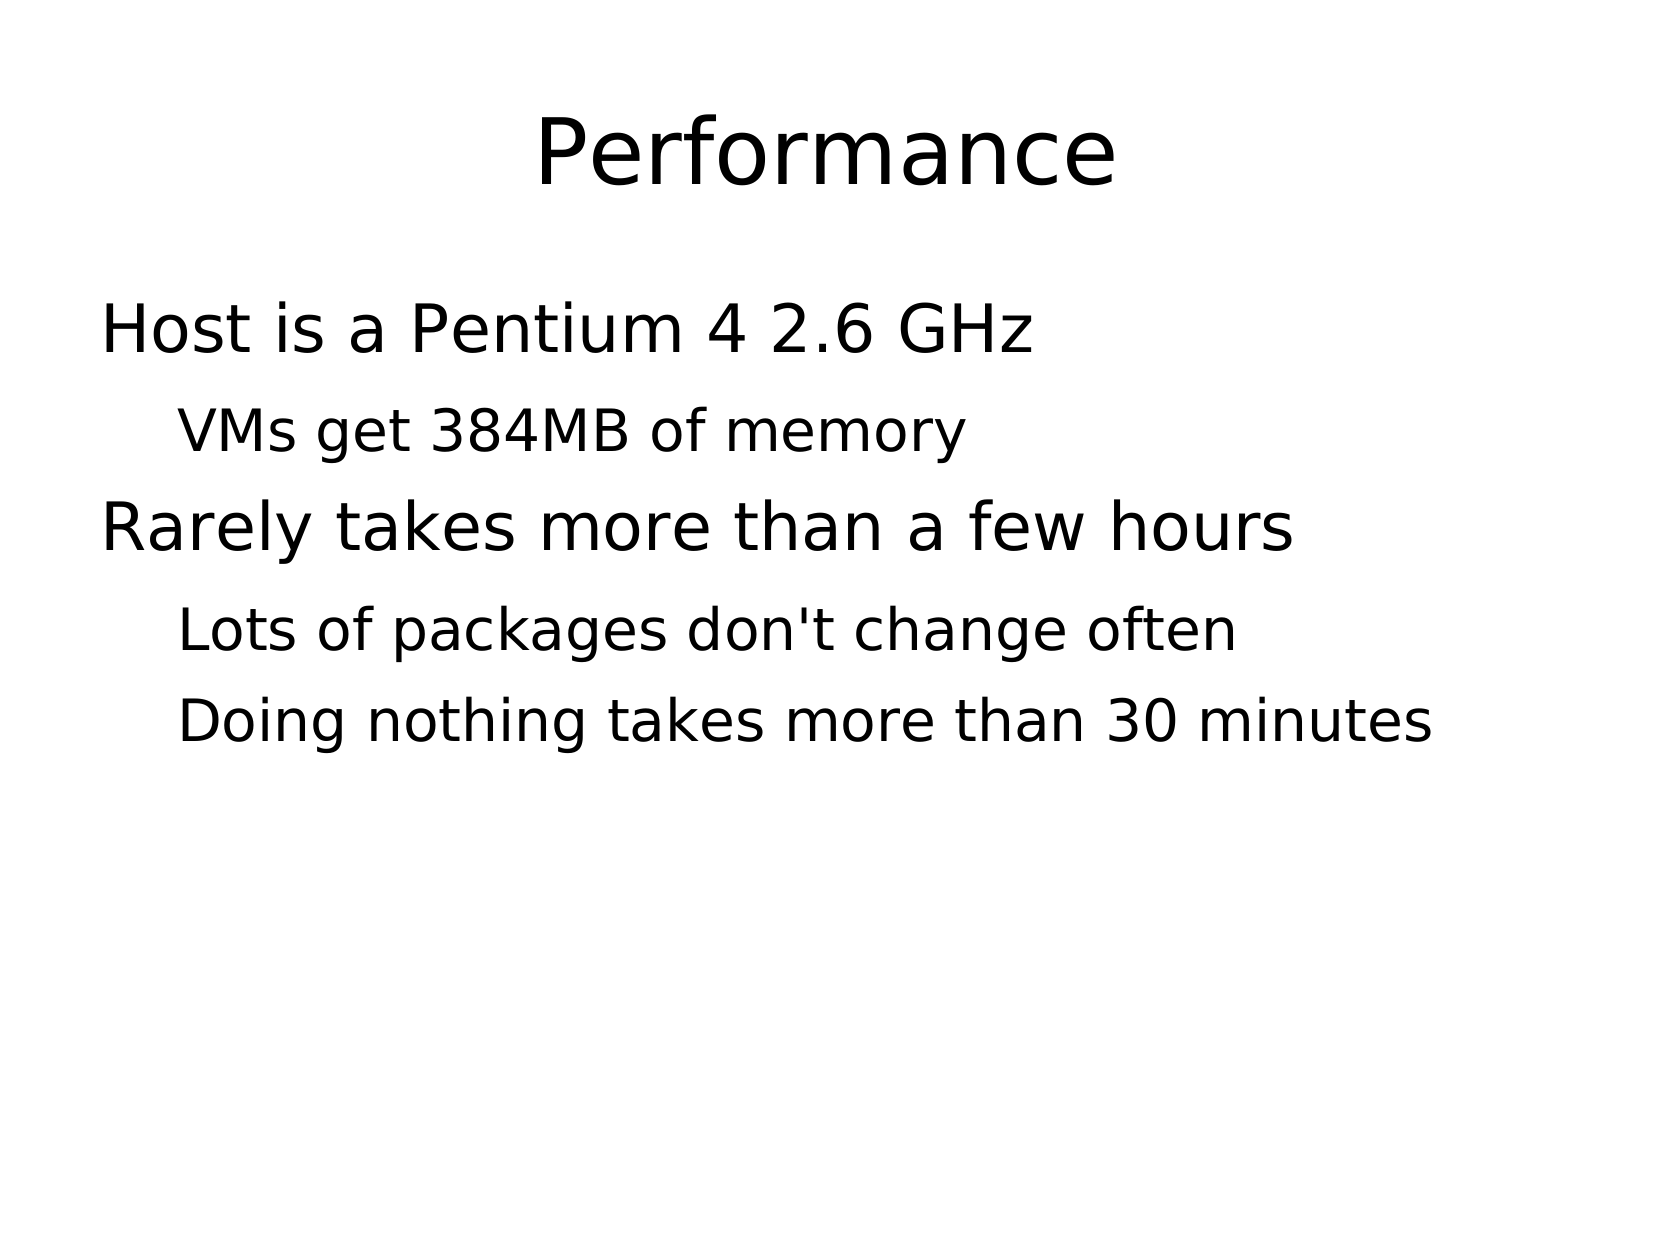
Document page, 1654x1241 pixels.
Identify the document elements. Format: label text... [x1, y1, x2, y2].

title Performance [82, 49, 1571, 257]
list Host is a Pentium 4 2.6 GHz VMs get 384MB of memory Rarely takes more than a few hours Lots of packages don't change often Doing nothing takes more than 30 minutes [82, 290, 1571, 1109]
